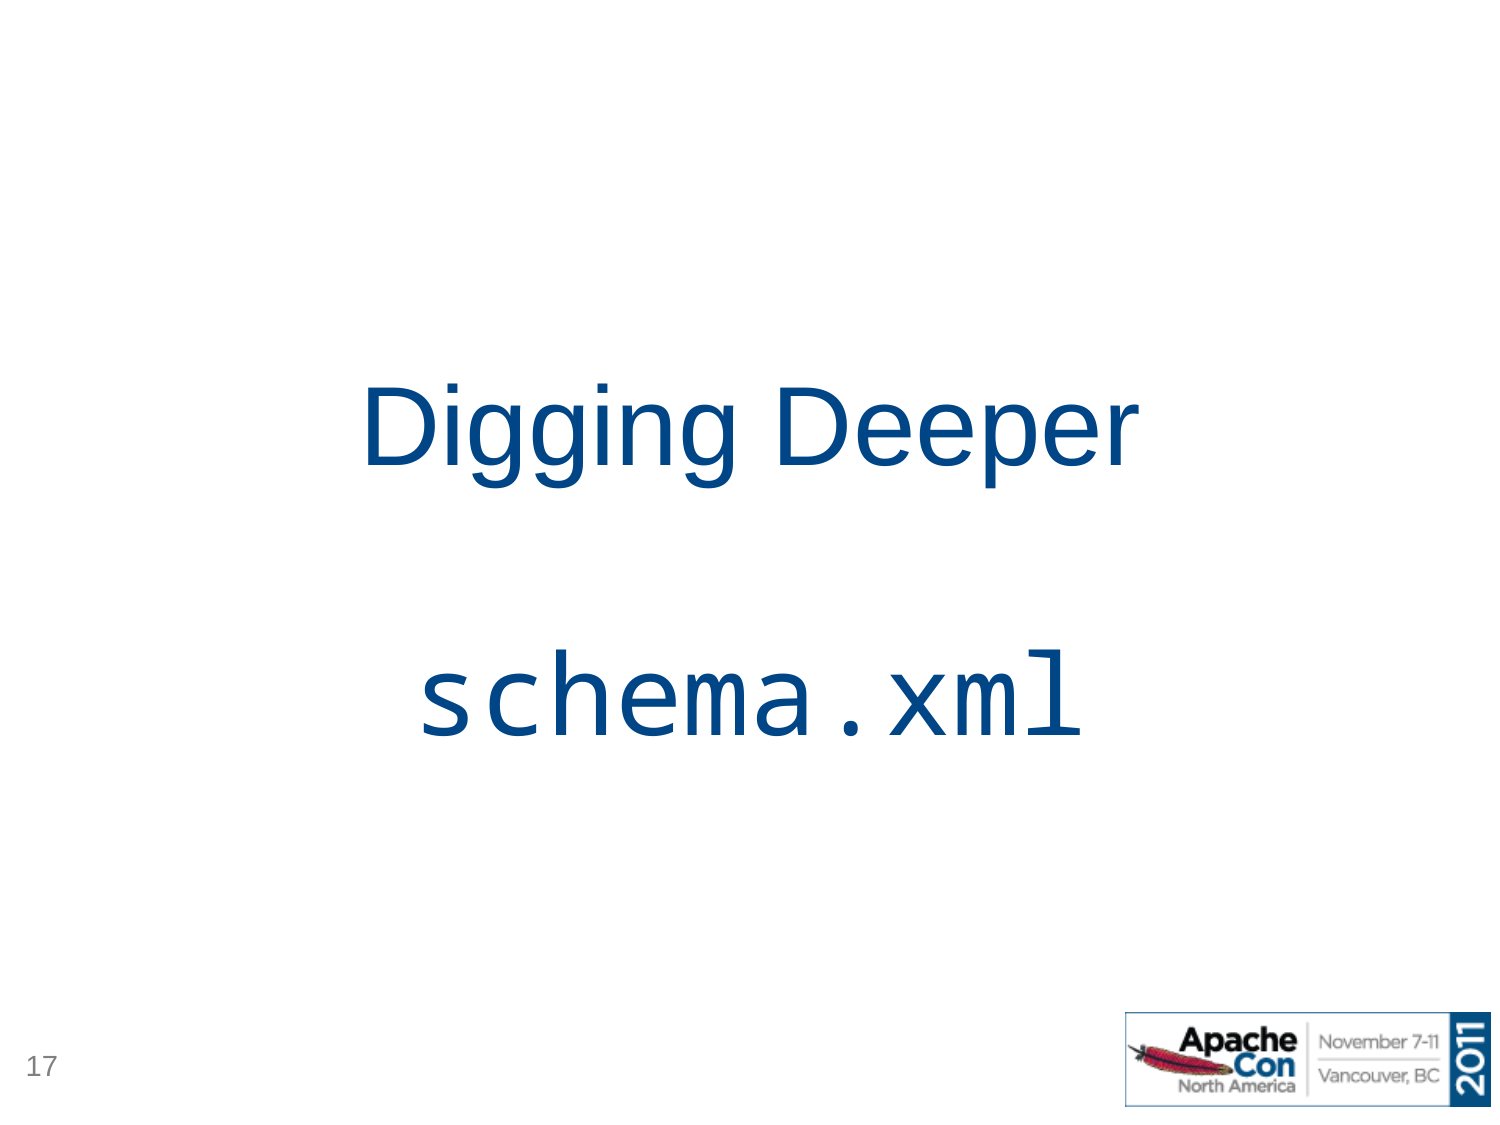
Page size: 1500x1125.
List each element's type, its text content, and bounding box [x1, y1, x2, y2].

title Digging Deeper schema.xml [75, 44, 1425, 1088]
picture [1125, 1012, 1491, 1107]
